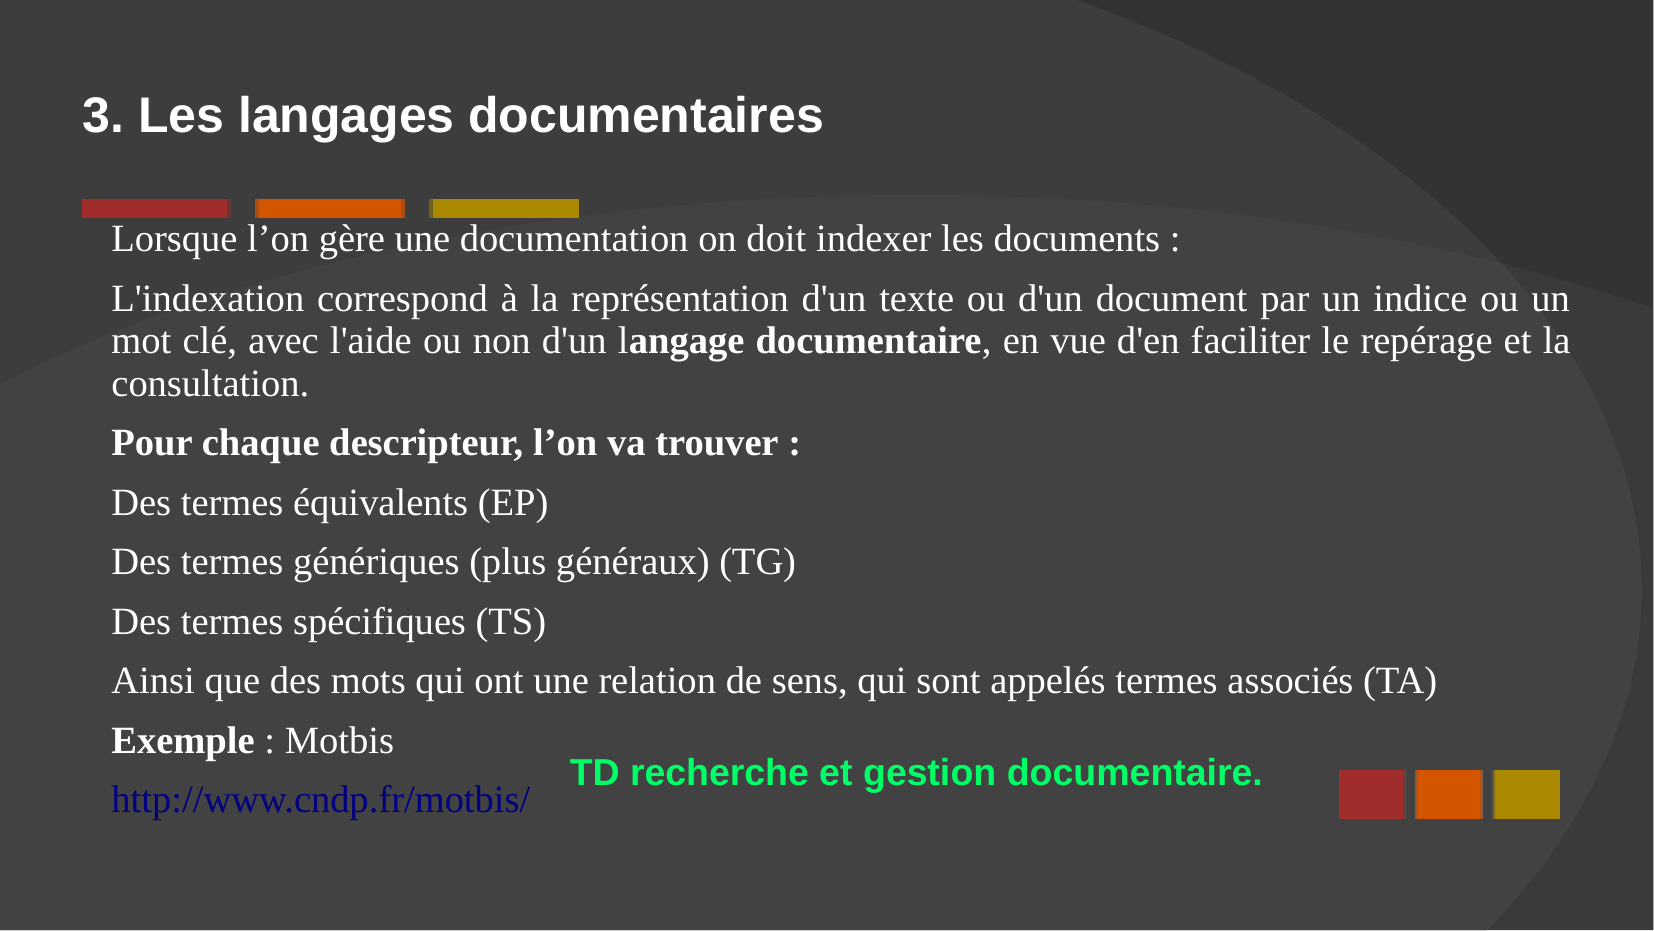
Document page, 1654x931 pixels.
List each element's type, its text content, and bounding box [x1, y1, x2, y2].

title 3. Les langages documentaires [82, 37, 1571, 193]
picture [82, 199, 579, 217]
list Lorsque l’on gère une documentation on doit indexer les documents : L'indexation correspond à la représentation d'un texte ou d'un document par un indice ou un mot clé, avec l'aide ou non d'un langage documentaire, en vue d'en faciliter le repérage et la consultation. Pour chaque descripteur, l’on va trouver : Des termes équivalents (EP) Des termes génériques (plus généraux) (TG) Des termes spécifiques (TS) Ainsi que des mots qui ont une relation de sens, qui sont appelés termes associés (TA) Exemple : Motbis http://www.cndp.fr/motbis/ [82, 217, 1571, 827]
text_box TD recherche et gestion documentaire. [555, 744, 1642, 801]
